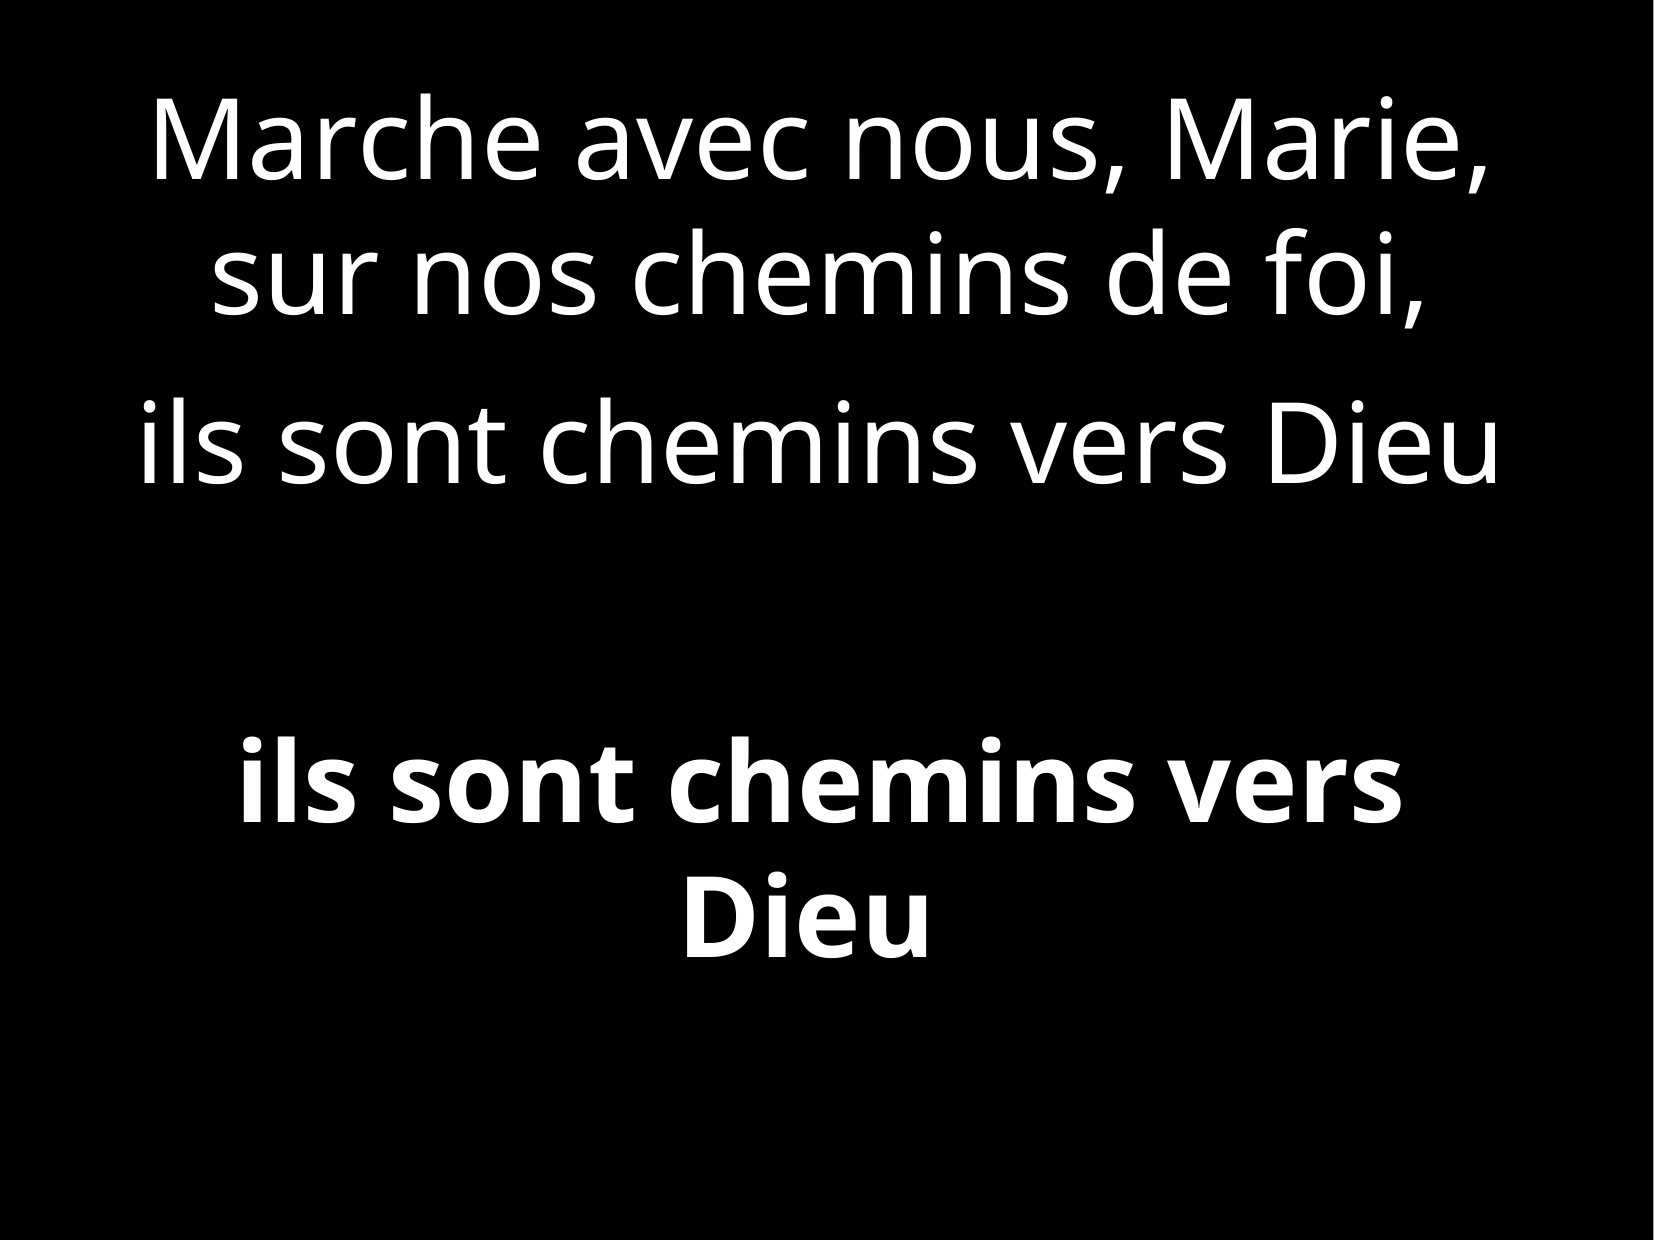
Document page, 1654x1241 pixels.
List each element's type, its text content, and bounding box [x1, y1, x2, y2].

list Marche avec nous, Marie, sur nos chemins de foi, ils sont chemins vers Dieu ils sont chemins vers Dieu [76, 0, 1565, 1009]
